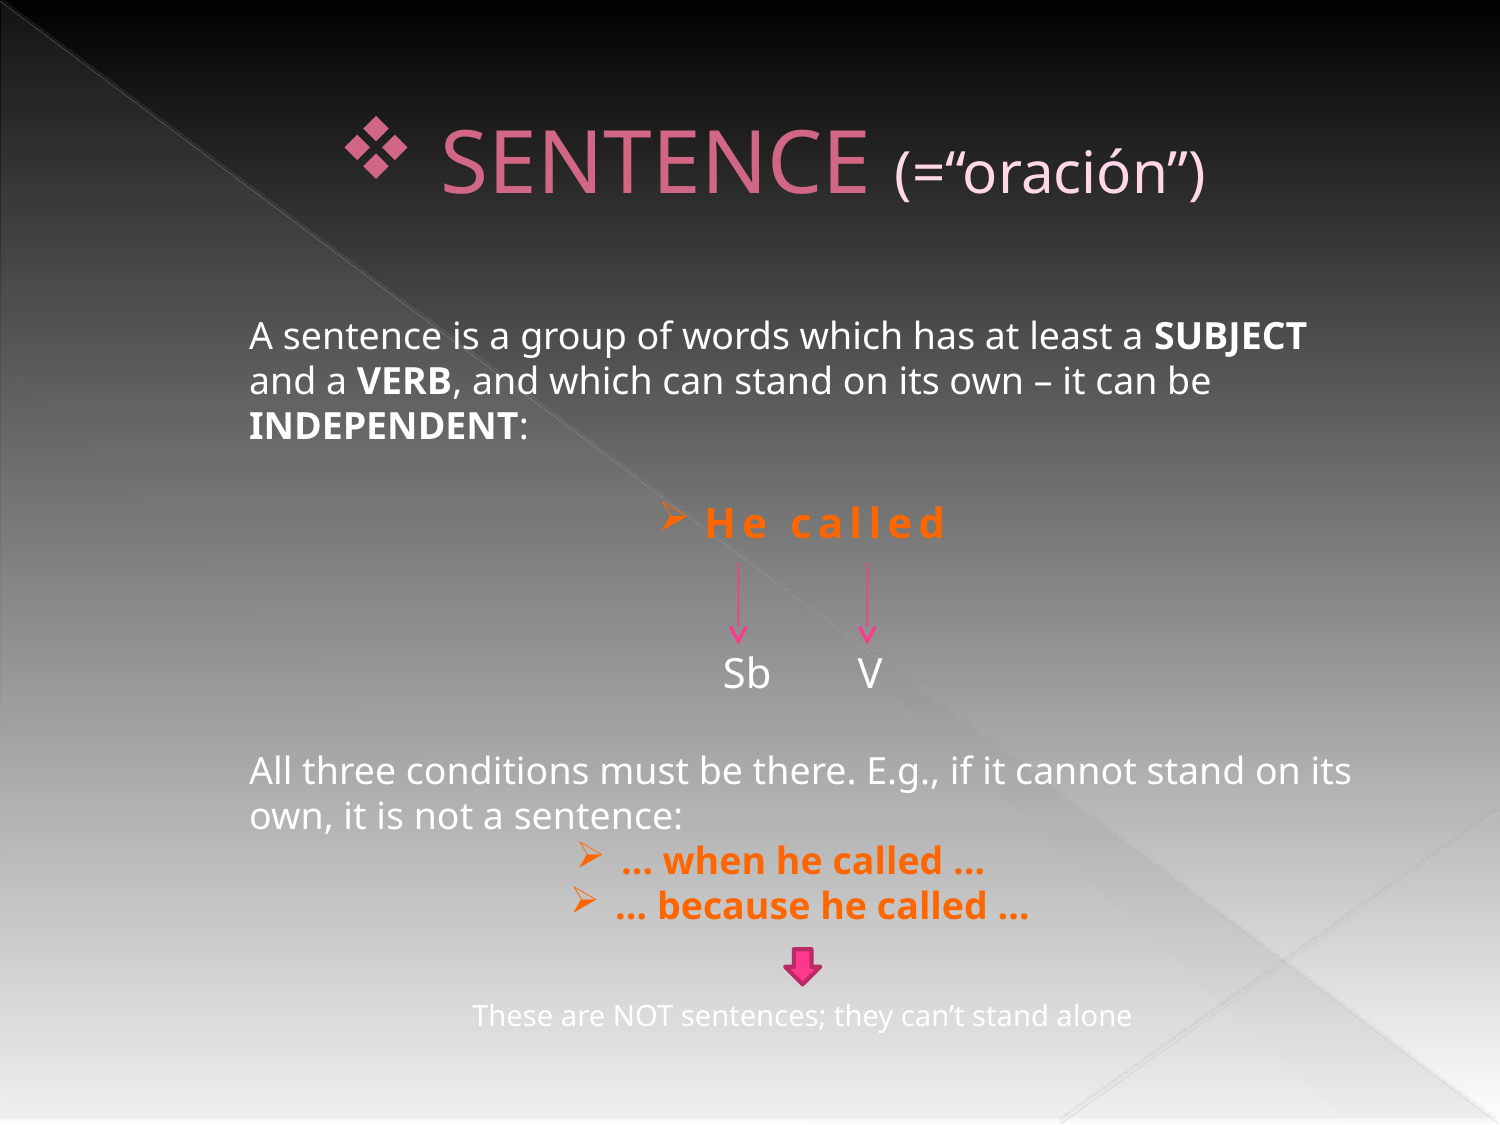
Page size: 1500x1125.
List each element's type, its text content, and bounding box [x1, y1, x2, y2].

text_box A sentence is a group of words which has at least a SUBJECT and a VERB, and which can stand on its own – it can be INDEPENDENT: He called Sb V All three conditions must be there. E.g., if it cannot stand on its own, it is not a sentence: … when he called … … because he called … These are NOT sentences; they can’t stand alone [234, 304, 1372, 1075]
title SENTENCE (=“oración”) [75, 43, 1425, 274]
text_box [785, 949, 821, 985]
